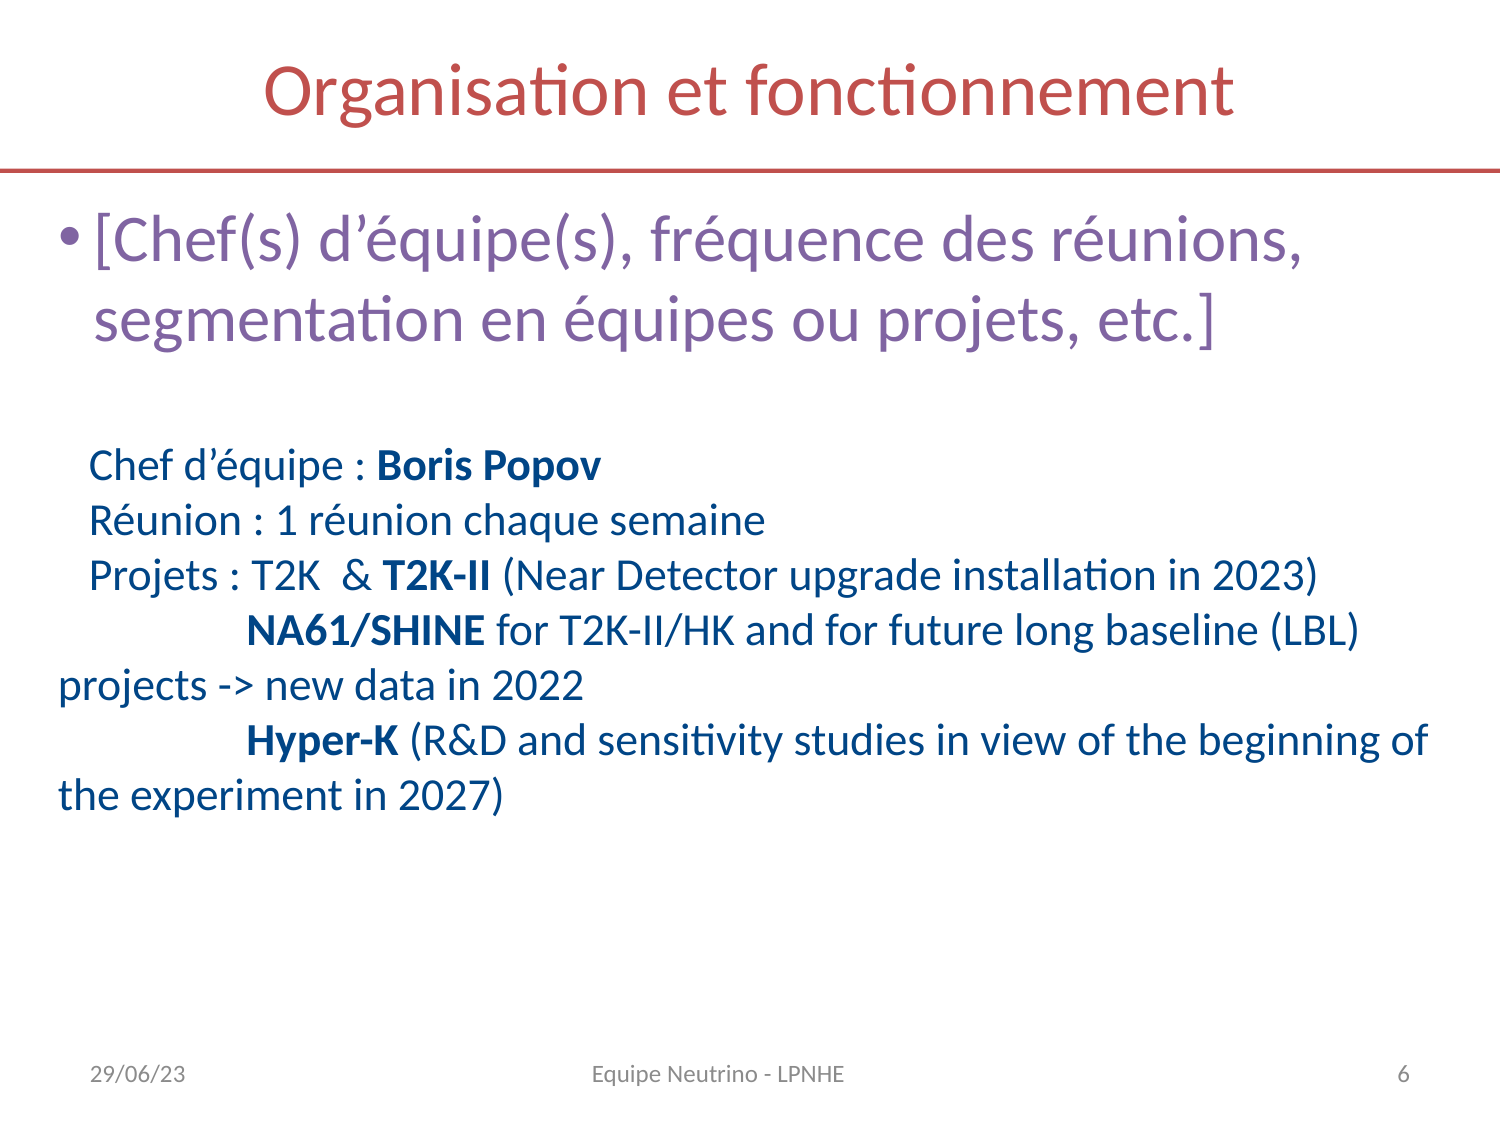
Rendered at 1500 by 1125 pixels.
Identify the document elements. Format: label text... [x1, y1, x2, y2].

text_box 29/06/23 [74, 1042, 425, 1103]
text_box Organisation et fonctionnement [75, 29, 1425, 141]
text_box [Chef(s) d’équipe(s), fréquence des réunions, segmentation en équipes ou projets, etc.] Chef d’équipe : Boris Popov Réunion : 1 réunion chaque semaine Projets : T2K & T2K-II (Near Detector upgrade installation in 2023) NA61/SHINE for T2K-II/HK and for future long baseline (LBL) projects -> new data in 2022 Hyper-K (R&D and sensitivity studies in view of the beginning of the experiment in 2027) [43, 187, 1460, 1043]
text_box <number> [1074, 1042, 1425, 1103]
text_box Equipe Neutrino - LPNHE [449, 1042, 988, 1103]
